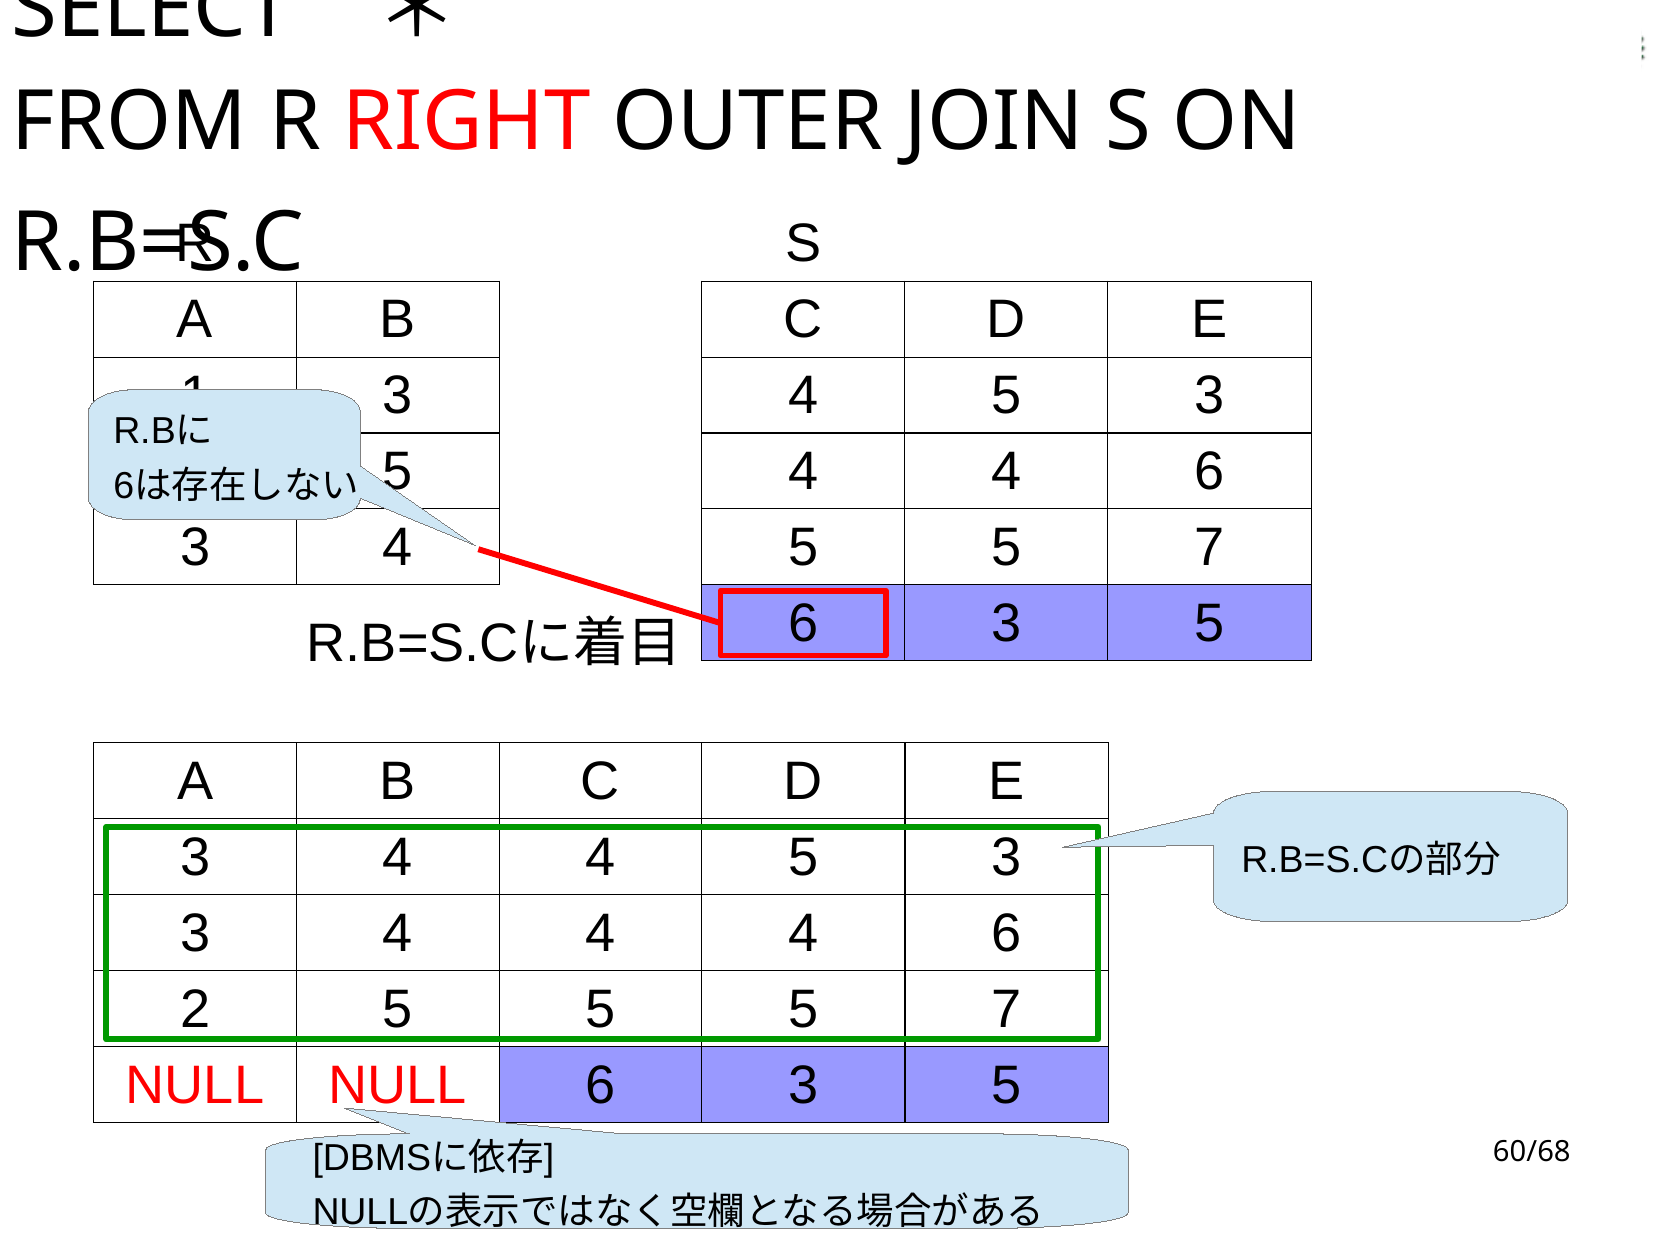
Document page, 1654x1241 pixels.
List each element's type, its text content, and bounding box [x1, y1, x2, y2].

table_header [296, 205, 499, 281]
table_cell 3 [1108, 358, 1311, 432]
table_cell 4 [500, 895, 701, 970]
table_cell 5 [702, 830, 904, 894]
table_cell 5 [1108, 585, 1311, 660]
table_cell 5 [297, 1042, 499, 1046]
table_cell 6 [723, 594, 883, 653]
table_cell 3 [905, 585, 1107, 660]
text_box [DBMSに依存] NULLの表示ではなく空欄となる場合がある [265, 1108, 1129, 1229]
table_cell 3 [1101, 847, 1108, 894]
table_cell 4 [702, 434, 904, 508]
table_header [1108, 205, 1311, 281]
table_cell NULL [297, 1047, 499, 1122]
table_header D [702, 743, 904, 818]
table_cell [94, 585, 296, 661]
table_cell 5 [906, 1047, 1108, 1122]
text_box R.Bに 6は存在しない [88, 389, 476, 546]
table_cell 5 [702, 1042, 904, 1046]
table_cell 5 [361, 434, 499, 508]
table_cell 3 [94, 510, 296, 584]
table_cell 3 [94, 819, 296, 894]
table_cell A [94, 282, 296, 357]
table_cell 3 [906, 819, 1108, 838]
table_cell 3 [109, 895, 296, 970]
table_cell 4 [702, 358, 904, 432]
table_header [905, 205, 1108, 281]
table_cell [500, 357, 701, 433]
table_cell 5 [500, 971, 701, 1036]
table_cell 5 [702, 819, 904, 824]
table_cell 3 [702, 1047, 904, 1122]
table_cell 3 [109, 830, 296, 894]
table_cell B [297, 282, 499, 357]
table_cell 6 [1108, 434, 1311, 508]
table_cell [500, 560, 582, 585]
table_cell 2 [109, 971, 296, 1036]
table_cell 4 [297, 819, 499, 824]
table_cell [500, 509, 701, 585]
table_cell 3 [906, 830, 1095, 894]
table_cell [610, 585, 701, 613]
table_cell 2 [94, 971, 296, 1046]
table_cell 5 [500, 1042, 701, 1046]
table_cell [499, 585, 598, 590]
table_cell [500, 433, 701, 509]
picture [1642, 2, 1650, 99]
table_cell 4 [905, 434, 1107, 508]
title SELECT ＊ FROM R RIGHT OUTER JOIN S ON R.B=S.C [11, 11, 1642, 224]
table_cell 4 [702, 895, 904, 970]
text_box R.B=S.Cの部分 [1062, 791, 1568, 922]
text_box R.B=S.Cに着目 [236, 590, 697, 675]
table_cell 6 [906, 895, 1095, 970]
table_cell 6 [1101, 895, 1108, 970]
table_cell [500, 281, 701, 357]
table_header E [906, 743, 1108, 818]
table_cell 4 [500, 830, 701, 894]
table_header A [94, 743, 296, 818]
table_cell 5 [905, 509, 1107, 584]
table_cell 3 [94, 895, 103, 970]
table_cell 6 [500, 1047, 701, 1122]
table_cell 4 [500, 819, 701, 824]
table_cell C [702, 282, 904, 357]
table_cell E [1108, 282, 1311, 357]
table_cell 7 [1108, 509, 1311, 584]
table_cell 5 [702, 971, 904, 1036]
table_cell 5 [702, 509, 904, 584]
table_header R [94, 205, 296, 281]
table_cell 7 [906, 971, 1095, 1036]
table_cell 1 [94, 358, 296, 400]
table_cell 3 [297, 358, 499, 432]
table_header S [702, 205, 905, 281]
table_cell D [905, 282, 1107, 357]
table_cell NULL [94, 1047, 296, 1122]
table_cell 5 [297, 971, 499, 1036]
table_cell 7 [906, 971, 1108, 1046]
table_cell 4 [297, 509, 499, 584]
table_cell 4 [297, 830, 499, 894]
table_header C [500, 743, 701, 818]
table_cell 5 [357, 499, 381, 508]
table_cell [697, 620, 701, 661]
table_cell 4 [297, 895, 499, 970]
table_cell [296, 585, 499, 590]
table_cell 6 [702, 585, 904, 660]
table_header [499, 205, 702, 281]
table_header B [297, 743, 499, 818]
table_cell 5 [905, 358, 1107, 432]
